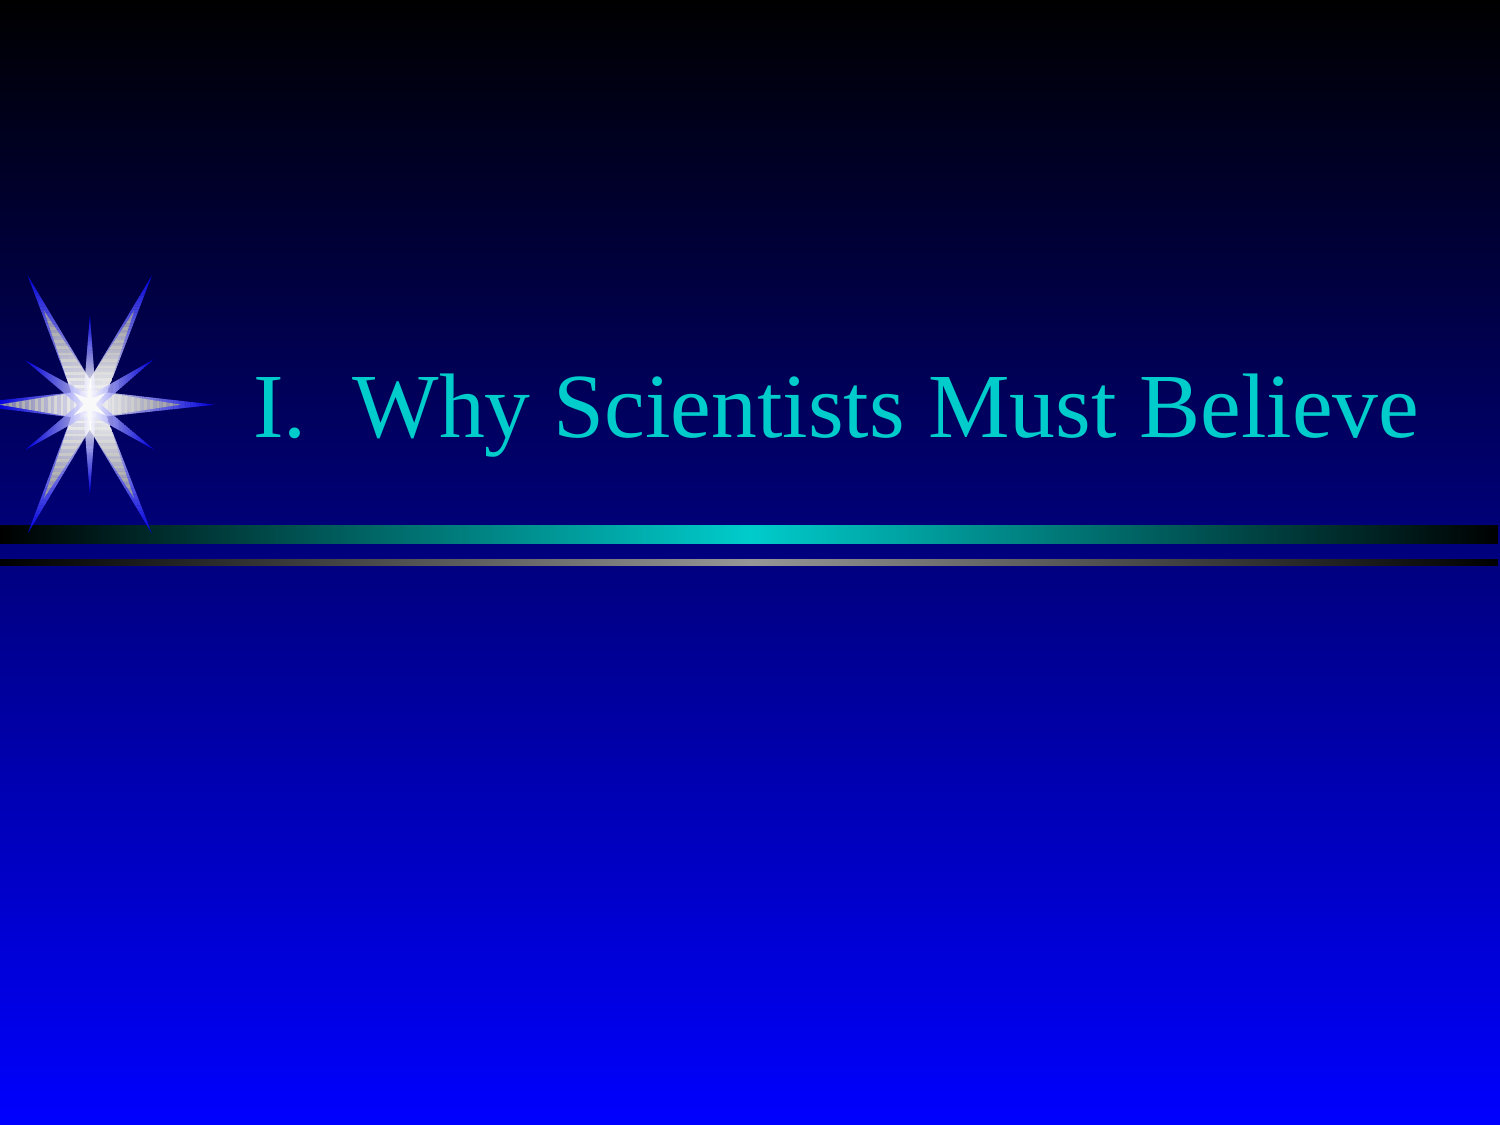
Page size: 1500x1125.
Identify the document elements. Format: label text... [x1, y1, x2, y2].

title I. Why Scientists Must Believe [200, 312, 1476, 501]
